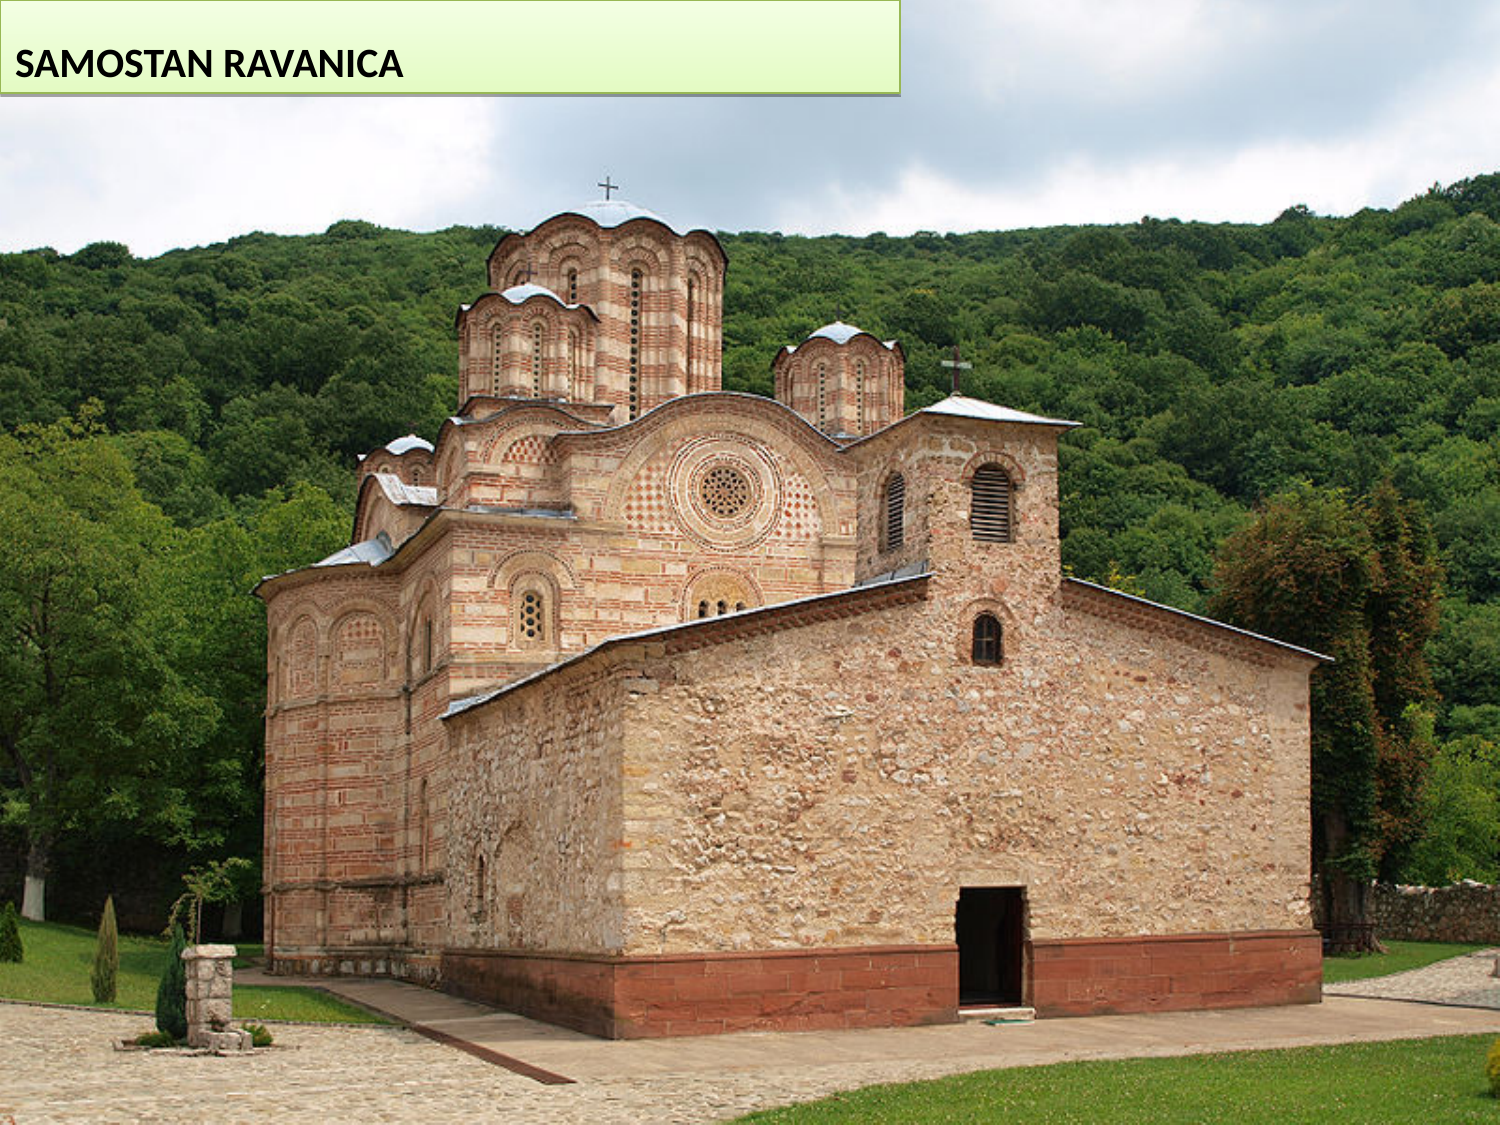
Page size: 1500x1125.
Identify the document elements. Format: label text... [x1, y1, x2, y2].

title SAMOSTAN RAVANICA [0, 0, 900, 93]
picture [0, 0, 1500, 1125]
